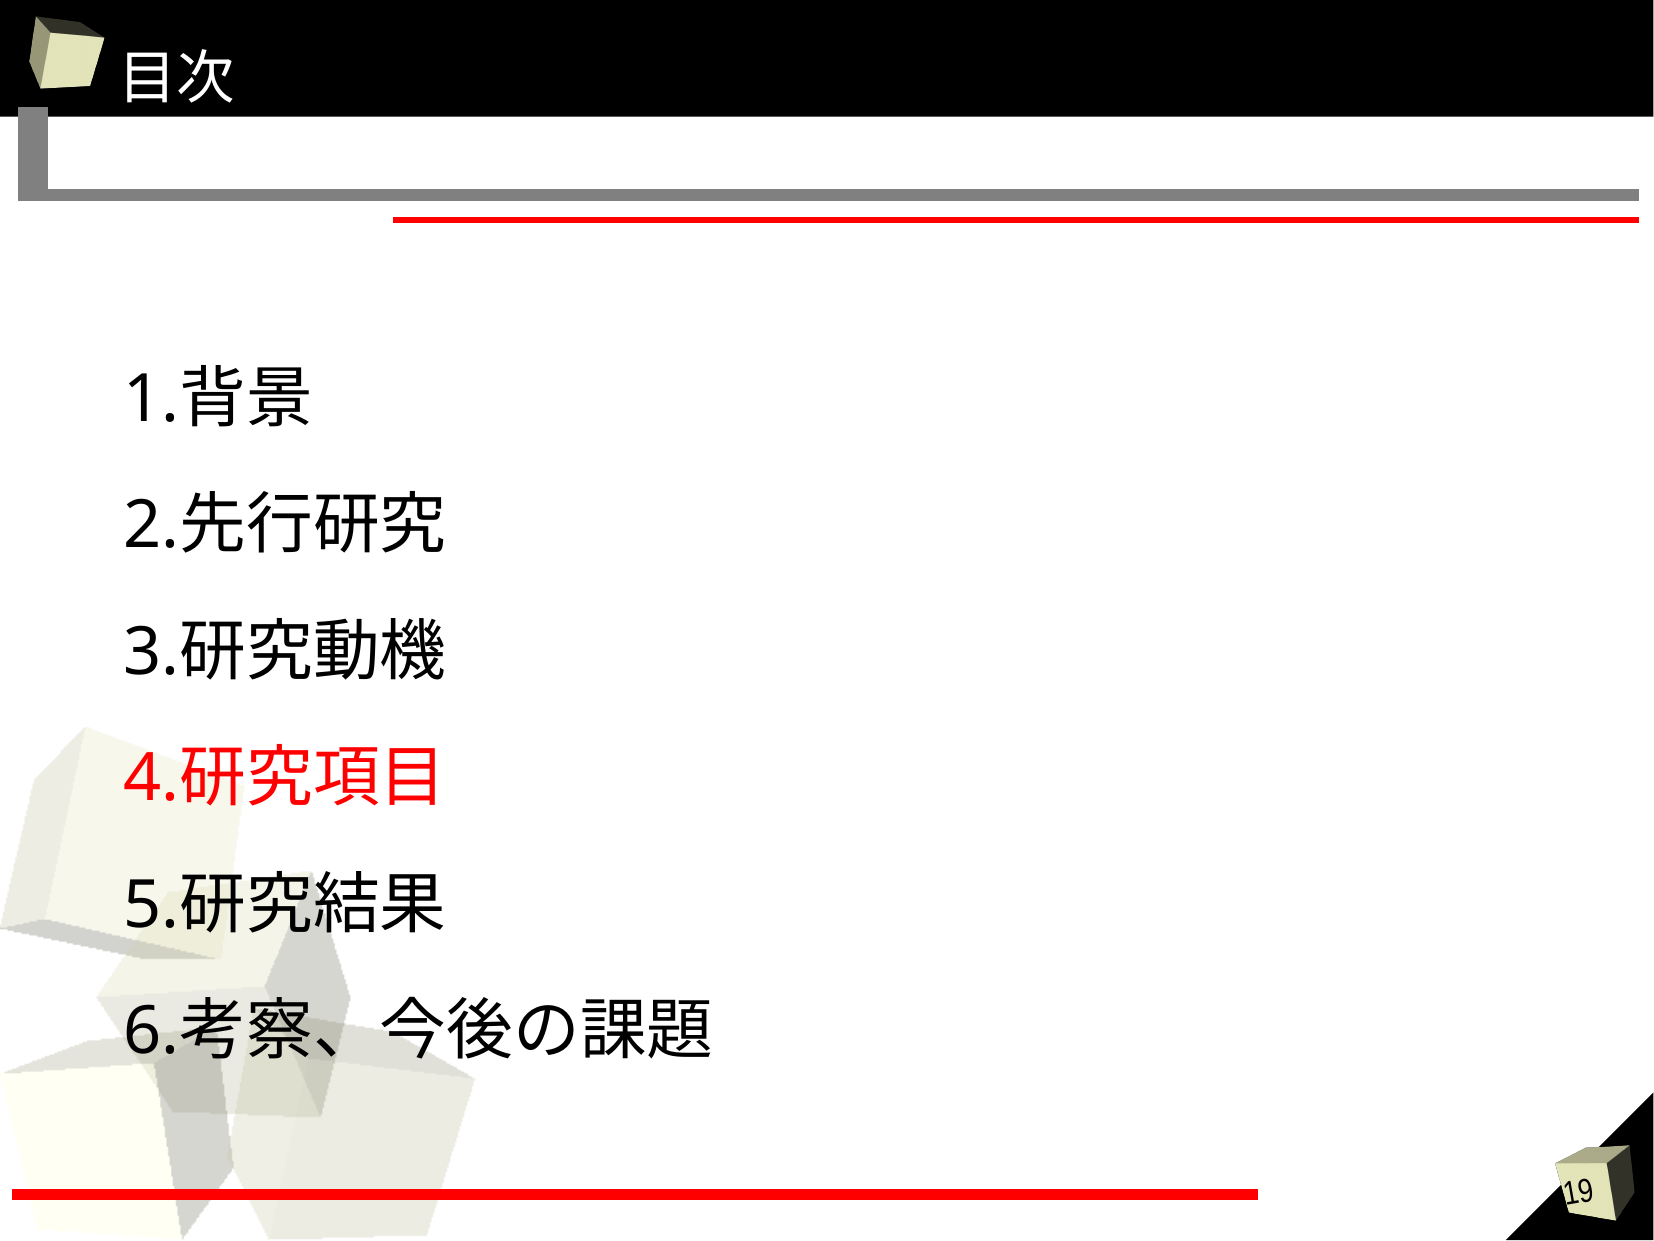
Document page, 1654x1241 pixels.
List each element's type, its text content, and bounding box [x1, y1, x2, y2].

picture [0, 726, 477, 1241]
list 1.背景 2.先行研究 3.研究動機 4.研究項目 5.研究結果 6.考察、今後の課題 [123, 343, 1536, 1211]
title 目次 [118, 0, 1531, 178]
